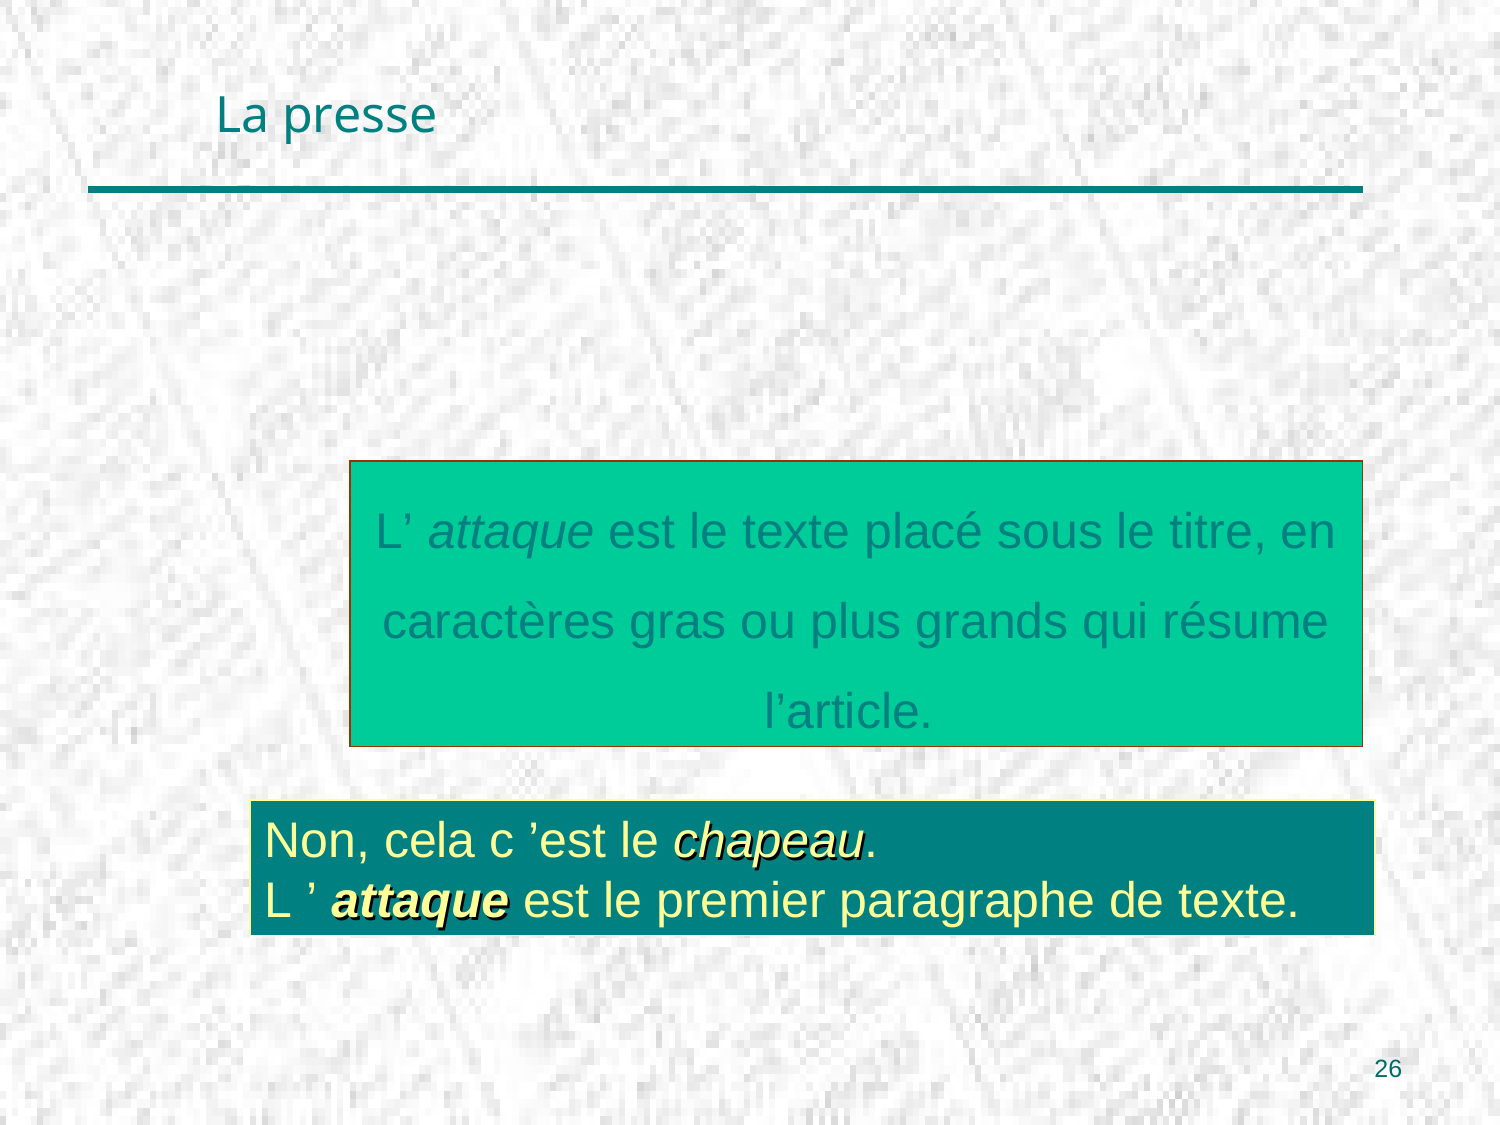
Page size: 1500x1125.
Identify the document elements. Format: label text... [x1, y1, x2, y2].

picture [0, 0, 1500, 1125]
text_box Non, cela c ’est le chapeau. L ’ attaque est le premier paragraphe de texte. [249, 799, 1376, 936]
text_box L’ attaque est le texte placé sous le titre, en caractères gras ou plus grands qui résume l’article. [349, 460, 1363, 747]
text_box La presse [200, 74, 454, 151]
